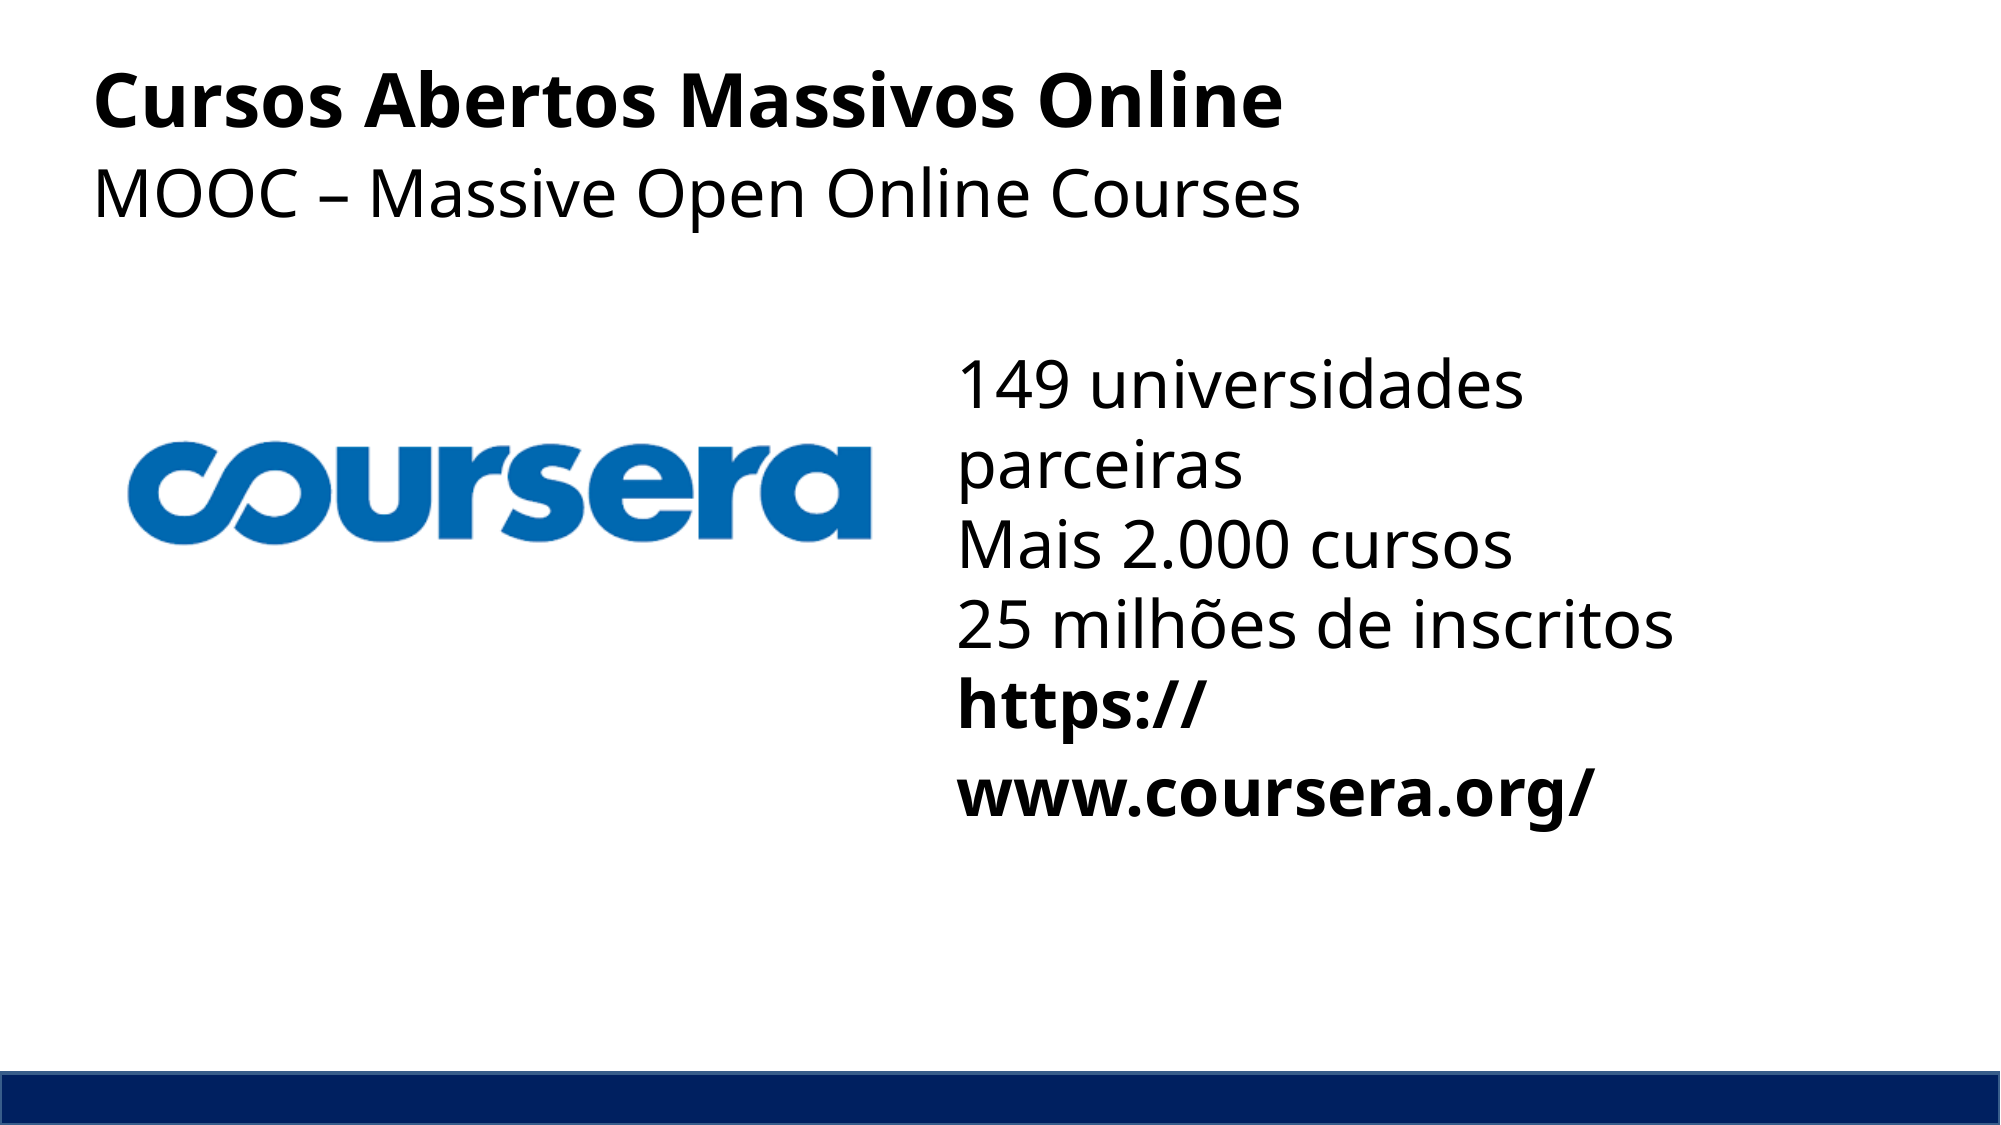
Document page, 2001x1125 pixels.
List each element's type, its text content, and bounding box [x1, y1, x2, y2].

text_box [0, 1073, 2000, 1125]
text_box Cursos Abertos Massivos Online MOOC – Massive Open Online Courses [77, 45, 1405, 243]
picture [109, 411, 896, 568]
text_box 149 universidades parceiras Mais 2.000 cursos 25 milhões de inscritos https://www.coursera.org/ [941, 334, 1735, 683]
